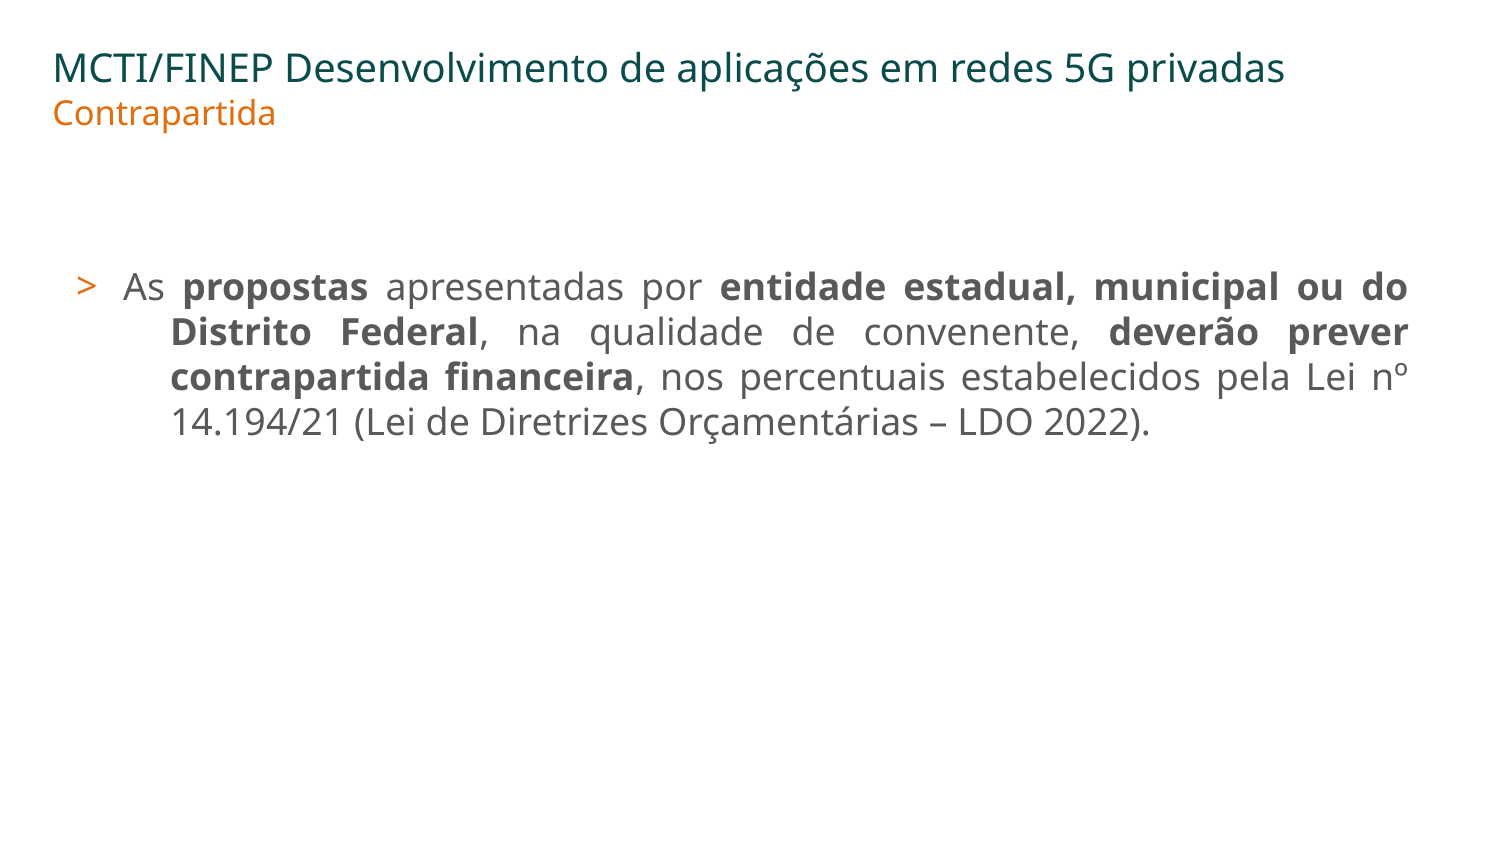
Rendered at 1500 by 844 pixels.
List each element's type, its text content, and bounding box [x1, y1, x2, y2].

text_box As propostas apresentadas por entidade estadual, municipal ou do Distrito Federal, na qualidade de convenente, deverão prever contrapartida financeira, nos percentuais estabelecidos pela Lei nº 14.194/21 (Lei de Diretrizes Orçamentárias – LDO 2022). [61, 255, 1424, 450]
text_box MCTI/FINEP Desenvolvimento de aplicações em redes 5G privadas Contrapartida [37, 20, 1454, 155]
